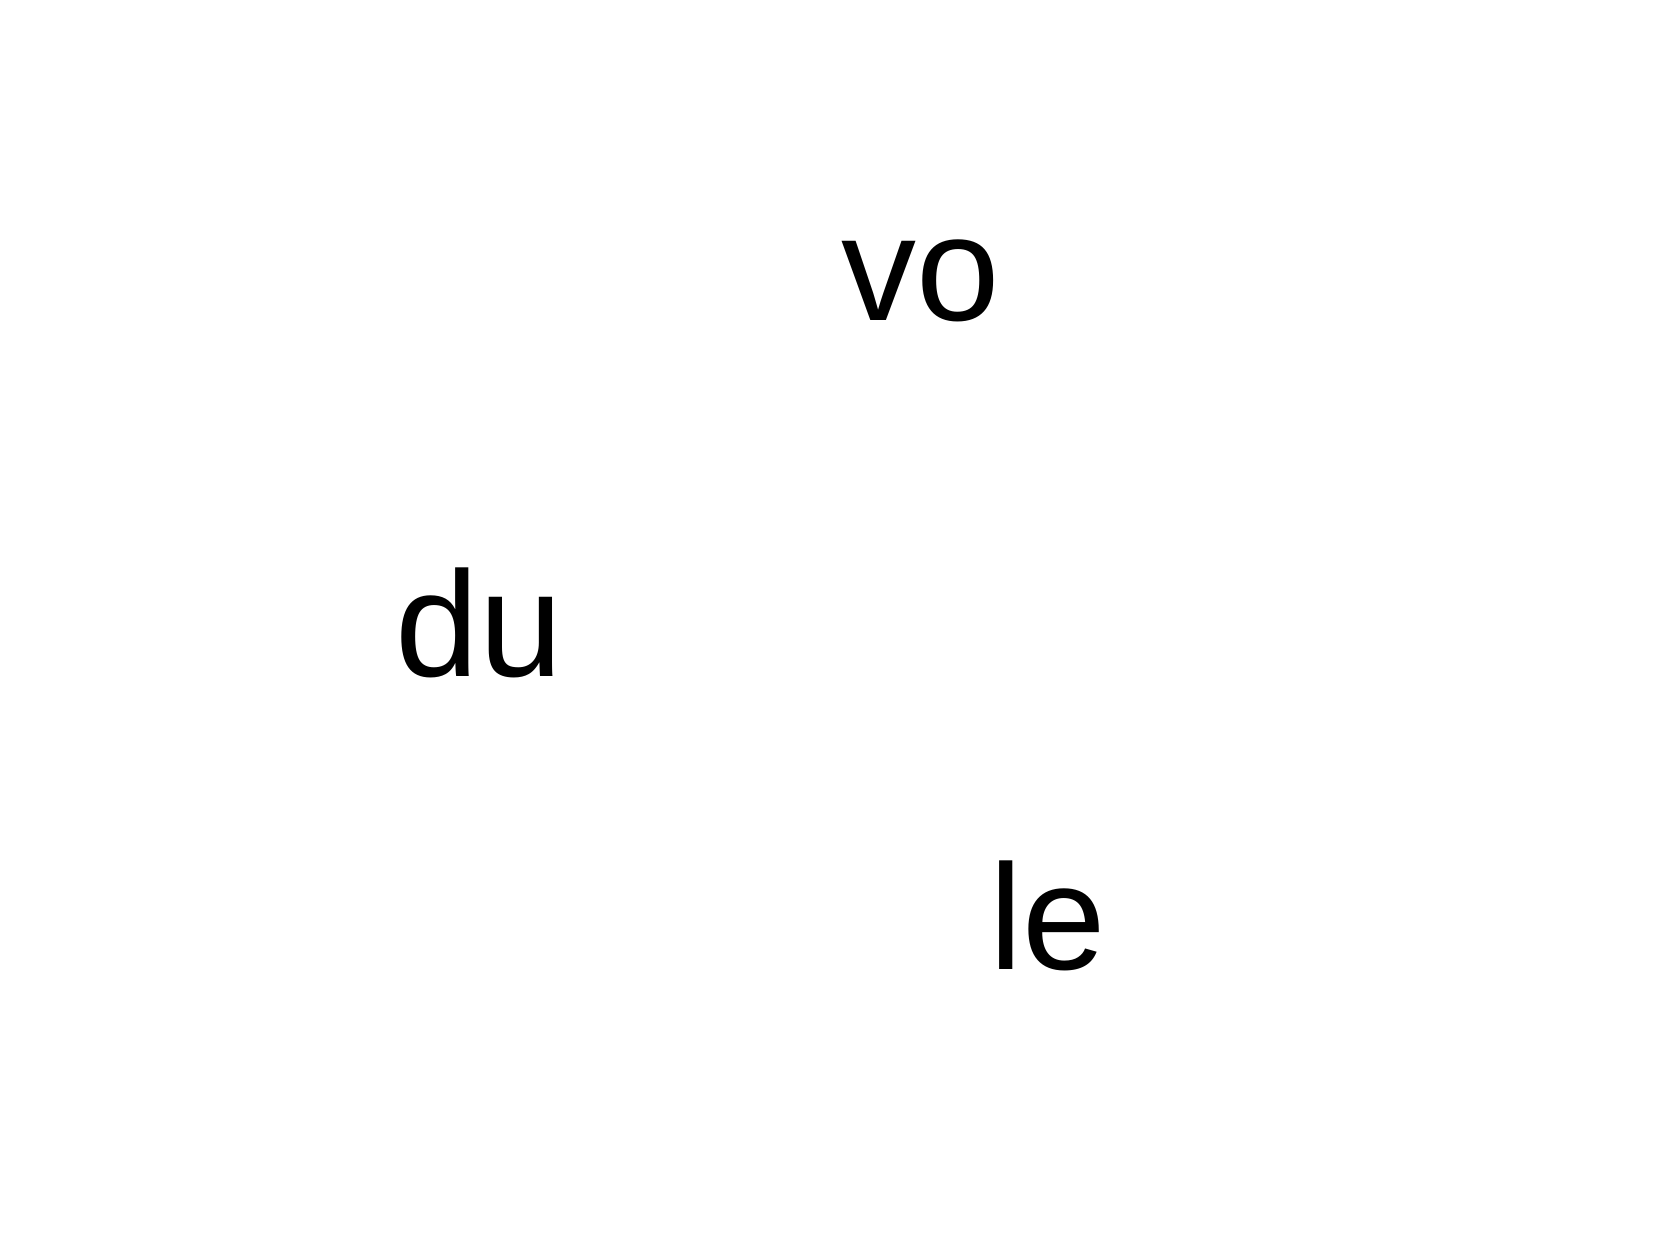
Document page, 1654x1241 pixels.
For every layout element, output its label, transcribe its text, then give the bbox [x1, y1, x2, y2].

text_box vo [826, 177, 1211, 360]
text_box le [974, 826, 1300, 1010]
text_box du [380, 533, 1279, 717]
